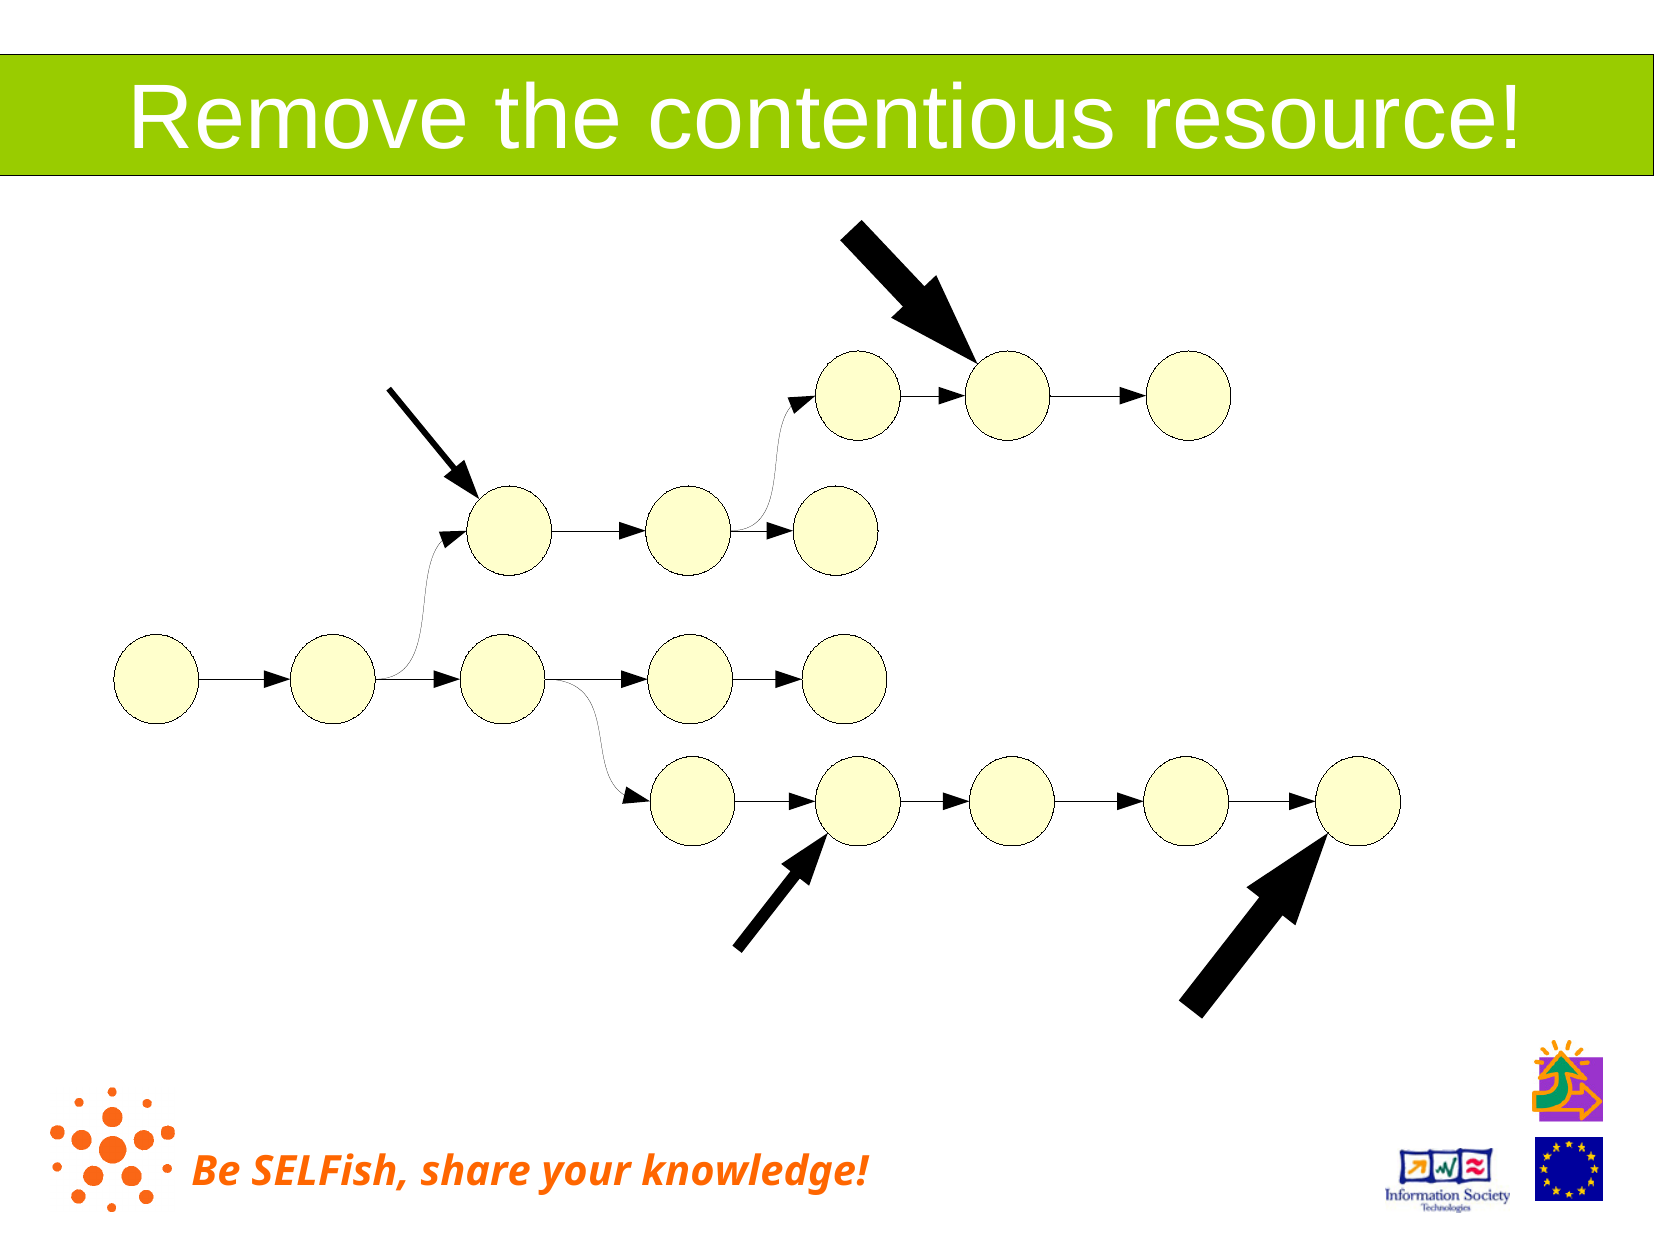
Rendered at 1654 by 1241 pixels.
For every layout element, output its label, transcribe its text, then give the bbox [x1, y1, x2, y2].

picture [1532, 1040, 1603, 1201]
text_box [802, 634, 887, 724]
text_box [460, 634, 546, 724]
text_box [1315, 756, 1401, 846]
text_box [1143, 756, 1229, 846]
text_box [1146, 350, 1231, 441]
text_box [650, 756, 735, 846]
text_box [645, 485, 731, 576]
text_box [290, 634, 376, 724]
text_box [647, 634, 733, 724]
text_box [793, 485, 879, 576]
text_box [969, 756, 1055, 846]
text_box [815, 756, 901, 846]
picture [1385, 1148, 1510, 1213]
text_box [965, 350, 1051, 441]
text_box [815, 350, 901, 441]
title Remove the contentious resource! [82, 59, 1571, 174]
text_box [466, 485, 552, 576]
picture [50, 1087, 175, 1212]
text_box [113, 634, 199, 724]
